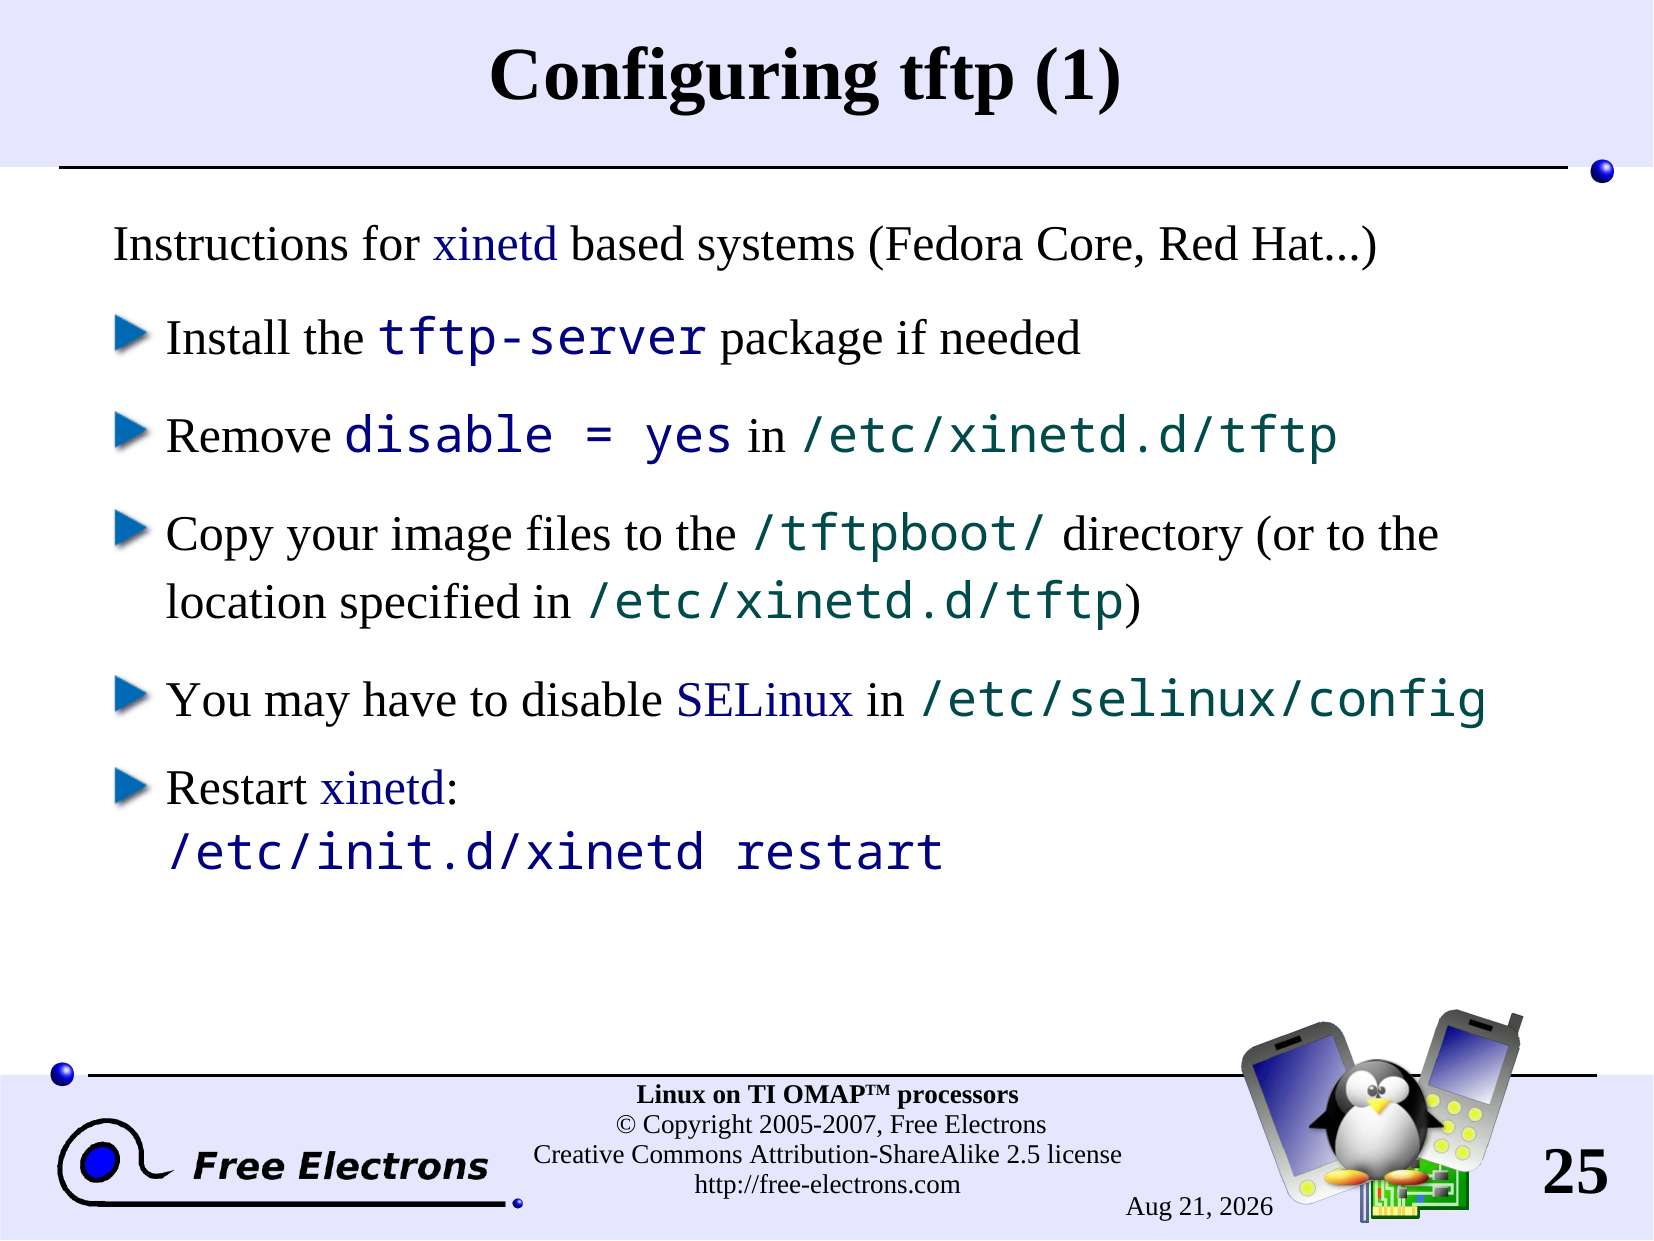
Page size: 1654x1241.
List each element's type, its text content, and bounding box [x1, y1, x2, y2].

picture [50, 1107, 527, 1216]
list Instructions for xinetd based systems (Fedora Core, Red Hat...) Install the tftp-server package if needed Remove disable = yes in /etc/xinetd.d/tftp Copy your image files to the /tftpboot/ directory (or to the location specified in /etc/xinetd.d/tftp) You may have to disable SELinux in /etc/selinux/config Restart xinetd: /etc/init.d/xinetd restart [94, 216, 1518, 1066]
picture [1231, 1007, 1538, 1241]
title Configuring tftp (1) [60, 25, 1551, 124]
